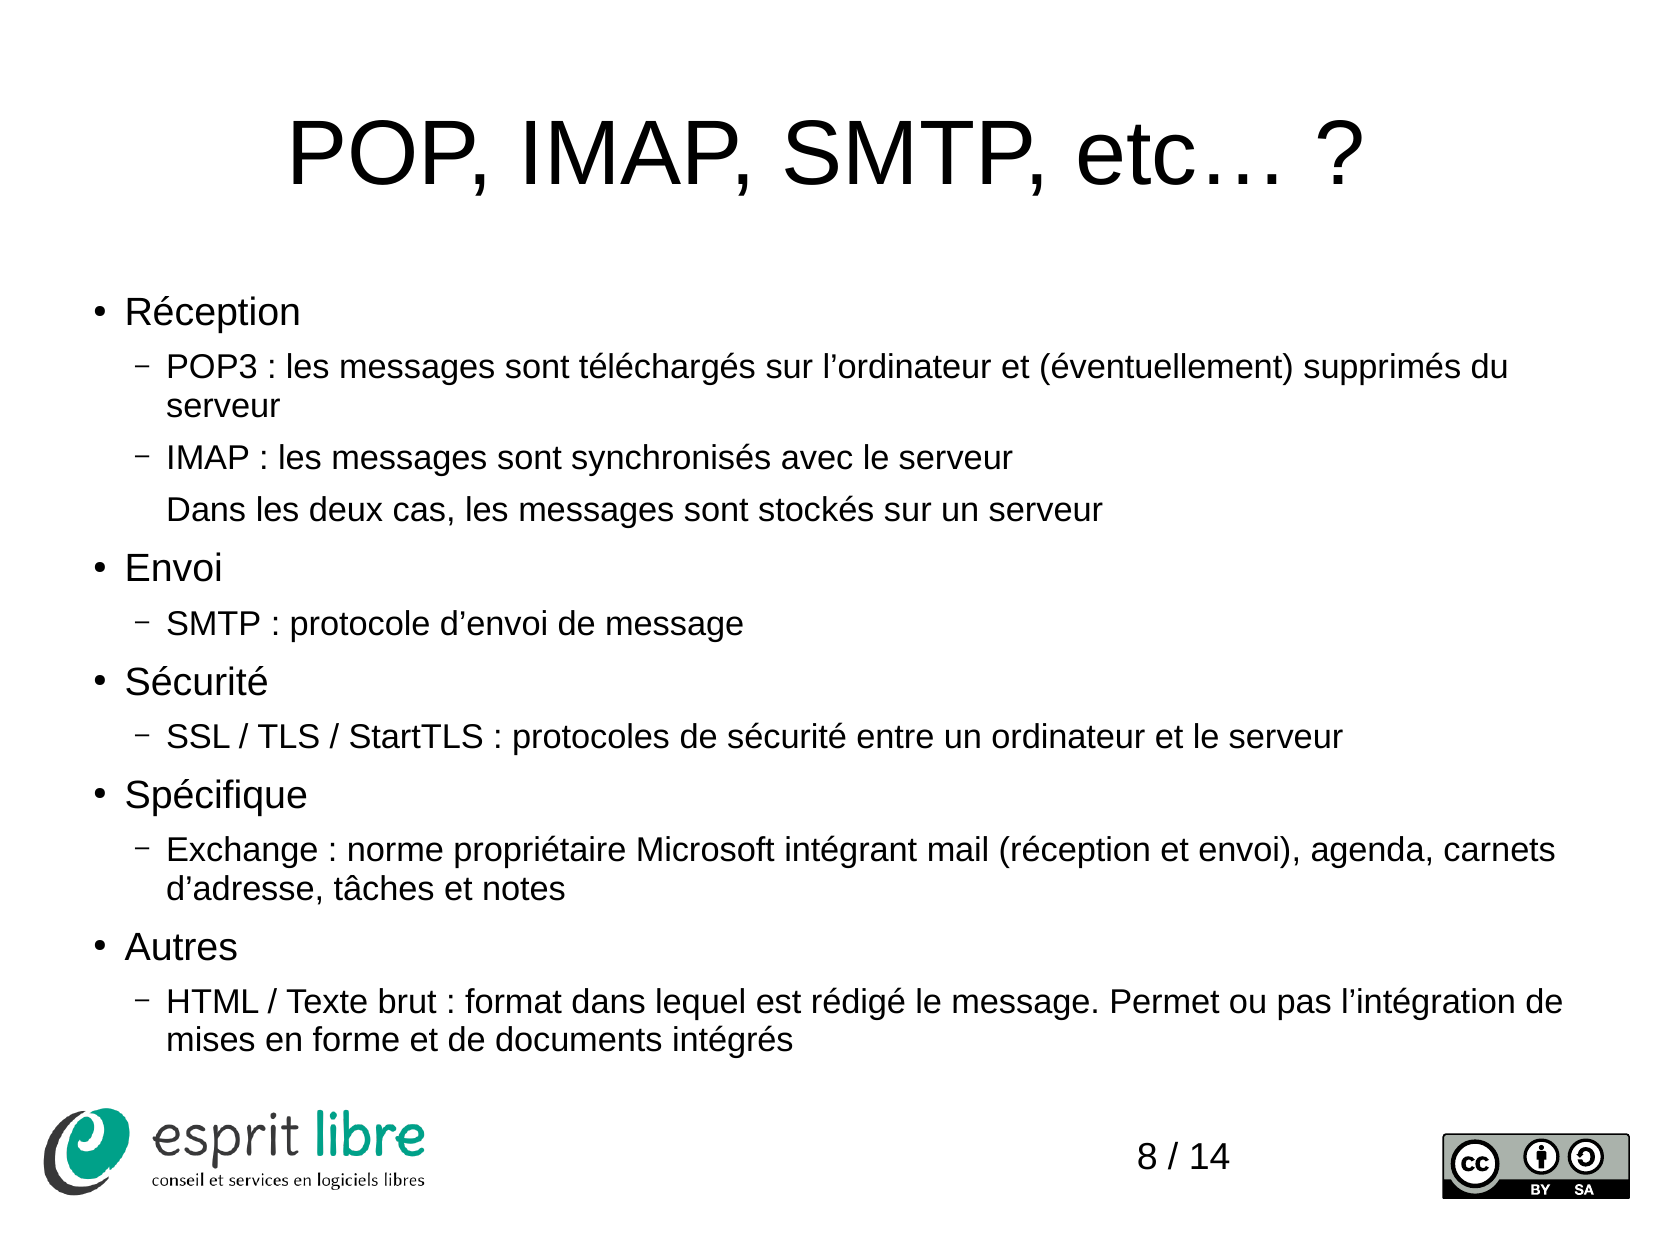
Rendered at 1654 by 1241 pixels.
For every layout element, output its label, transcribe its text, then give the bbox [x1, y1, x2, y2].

picture [0, 1009, 480, 1241]
title POP, IMAP, SMTP, etc… ? [82, 49, 1571, 257]
list Réception POP3 : les messages sont téléchargés sur l’ordinateur et (éventuellement) supprimés du serveur IMAP : les messages sont synchronisés avec le serveur Dans les deux cas, les messages sont stockés sur un serveur Envoi SMTP : protocole d’envoi de message Sécurité SSL / TLS / StartTLS : protocoles de sécurité entre un ordinateur et le serveur Spécifique Exchange : norme propriétaire Microsoft intégrant mail (réception et envoi), agenda, carnets d’adresse, tâches et notes Autres HTML / Texte brut : format dans lequel est rédigé le message. Permet ou pas l’intégration de mises en forme et de documents intégrés [82, 290, 1571, 1075]
